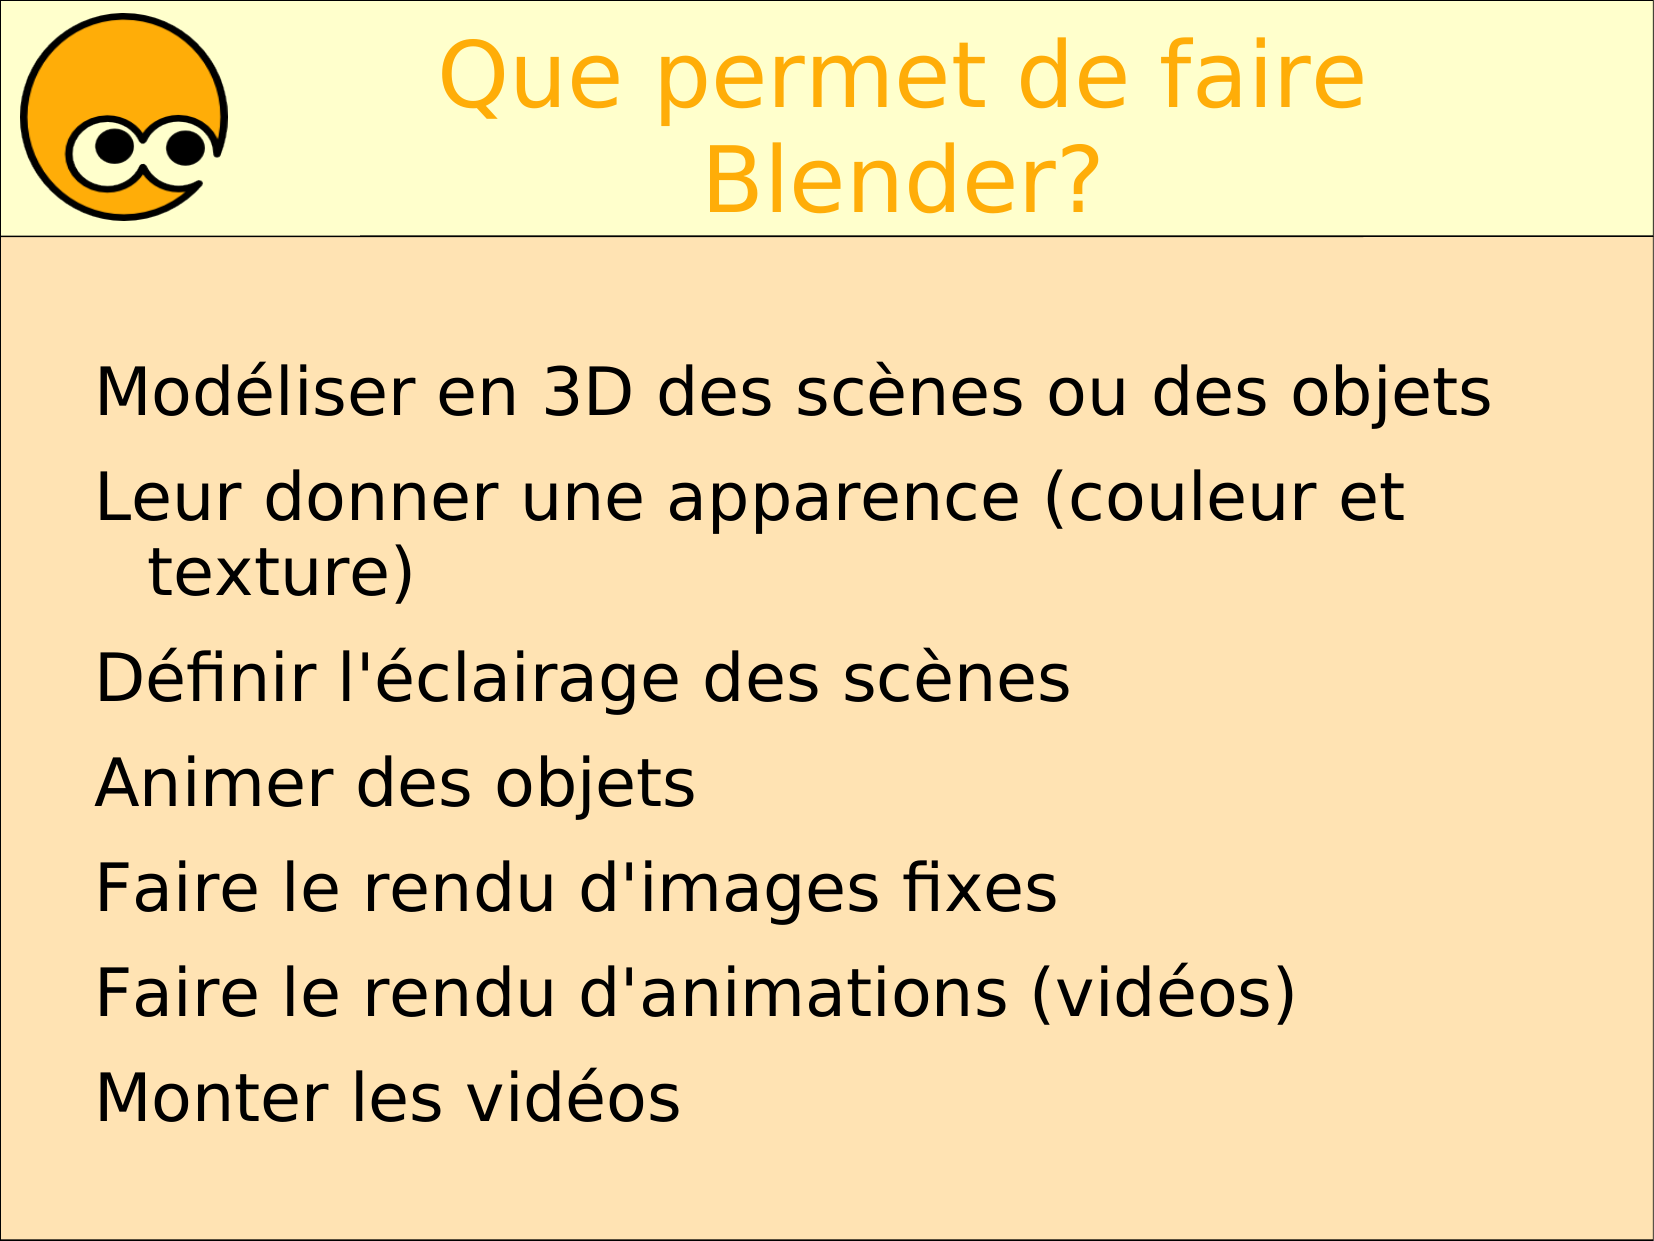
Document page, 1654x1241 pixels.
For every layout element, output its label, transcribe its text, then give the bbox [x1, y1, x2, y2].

list Modéliser en 3D des scènes ou des objets Leur donner une apparence (couleur et texture) Définir l'éclairage des scènes Animer des objets Faire le rendu d'images fixes Faire le rendu d'animations (vidéos) Monter les vidéos [76, 354, 1566, 1173]
picture [20, 13, 228, 221]
title Que permet de faire Blender? [236, 20, 1571, 236]
